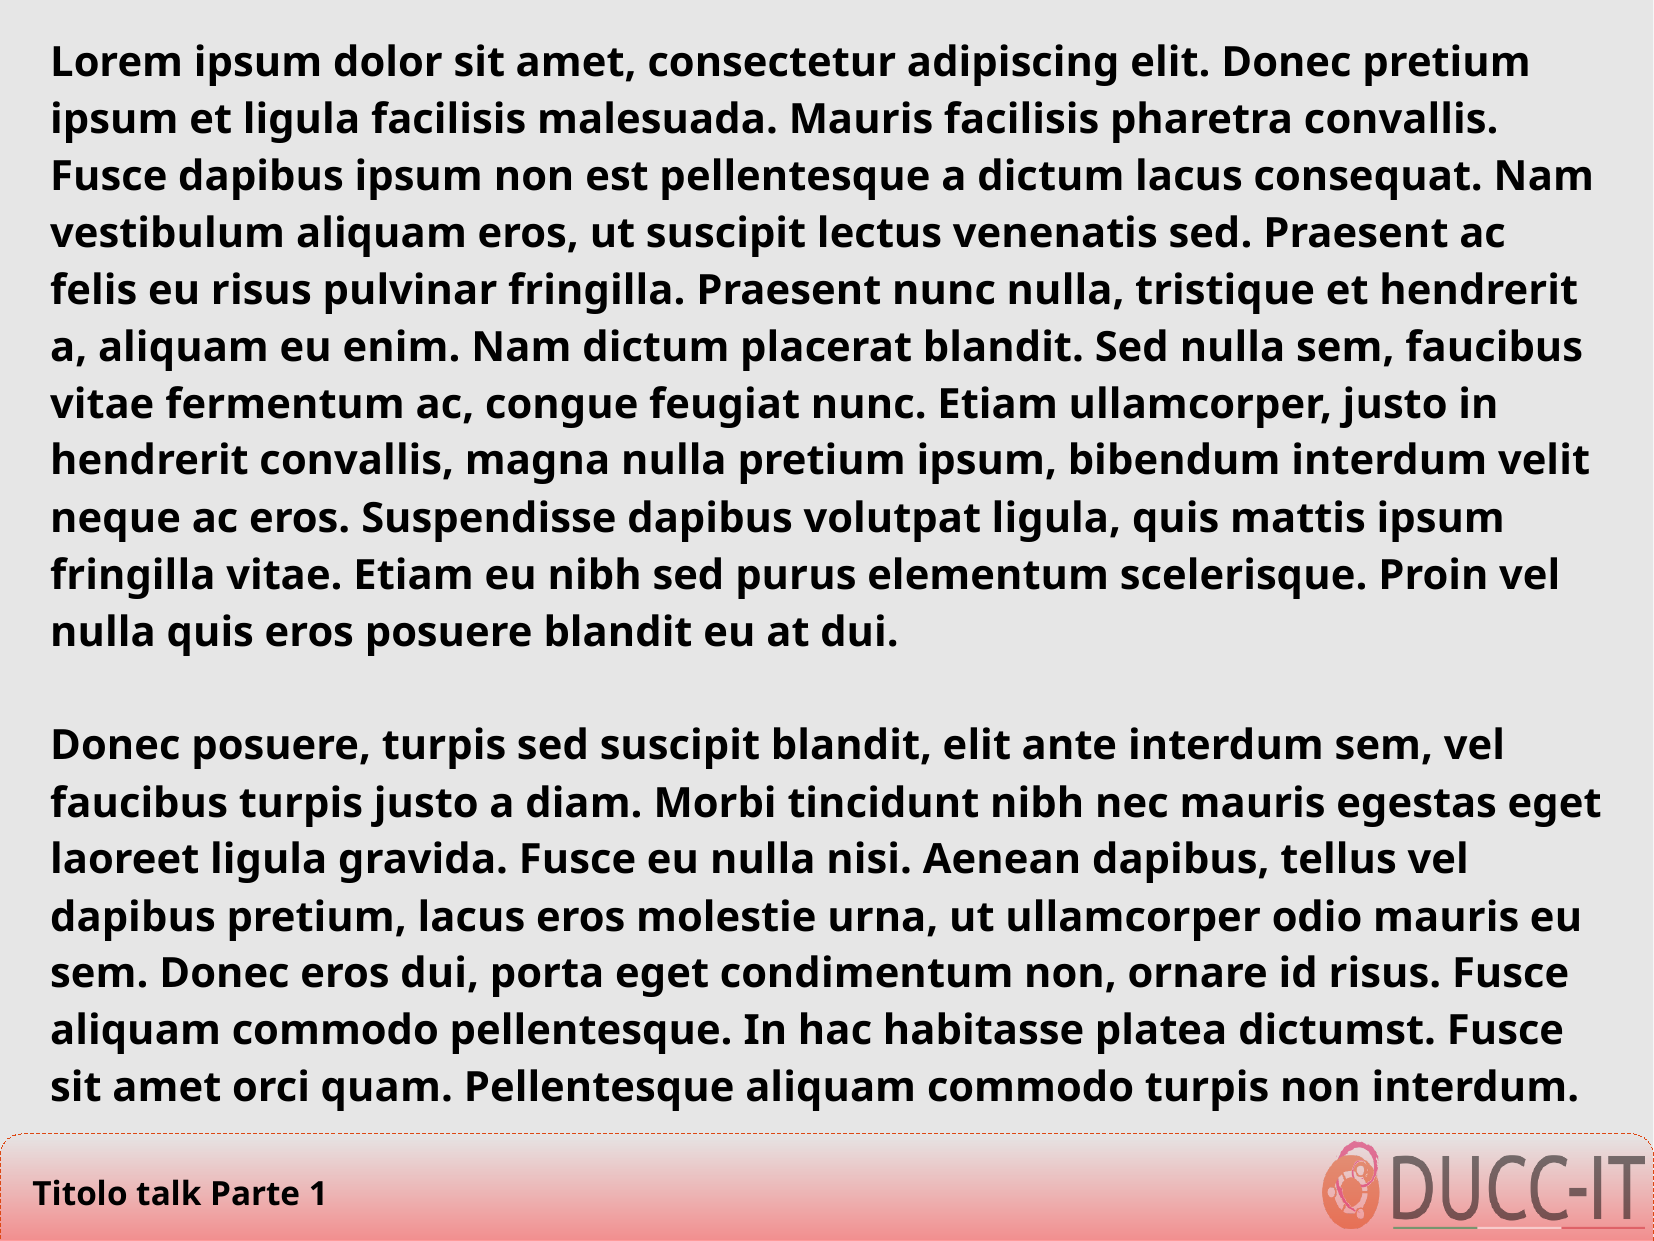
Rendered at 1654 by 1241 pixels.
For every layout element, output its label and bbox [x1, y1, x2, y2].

picture [1322, 1140, 1645, 1229]
